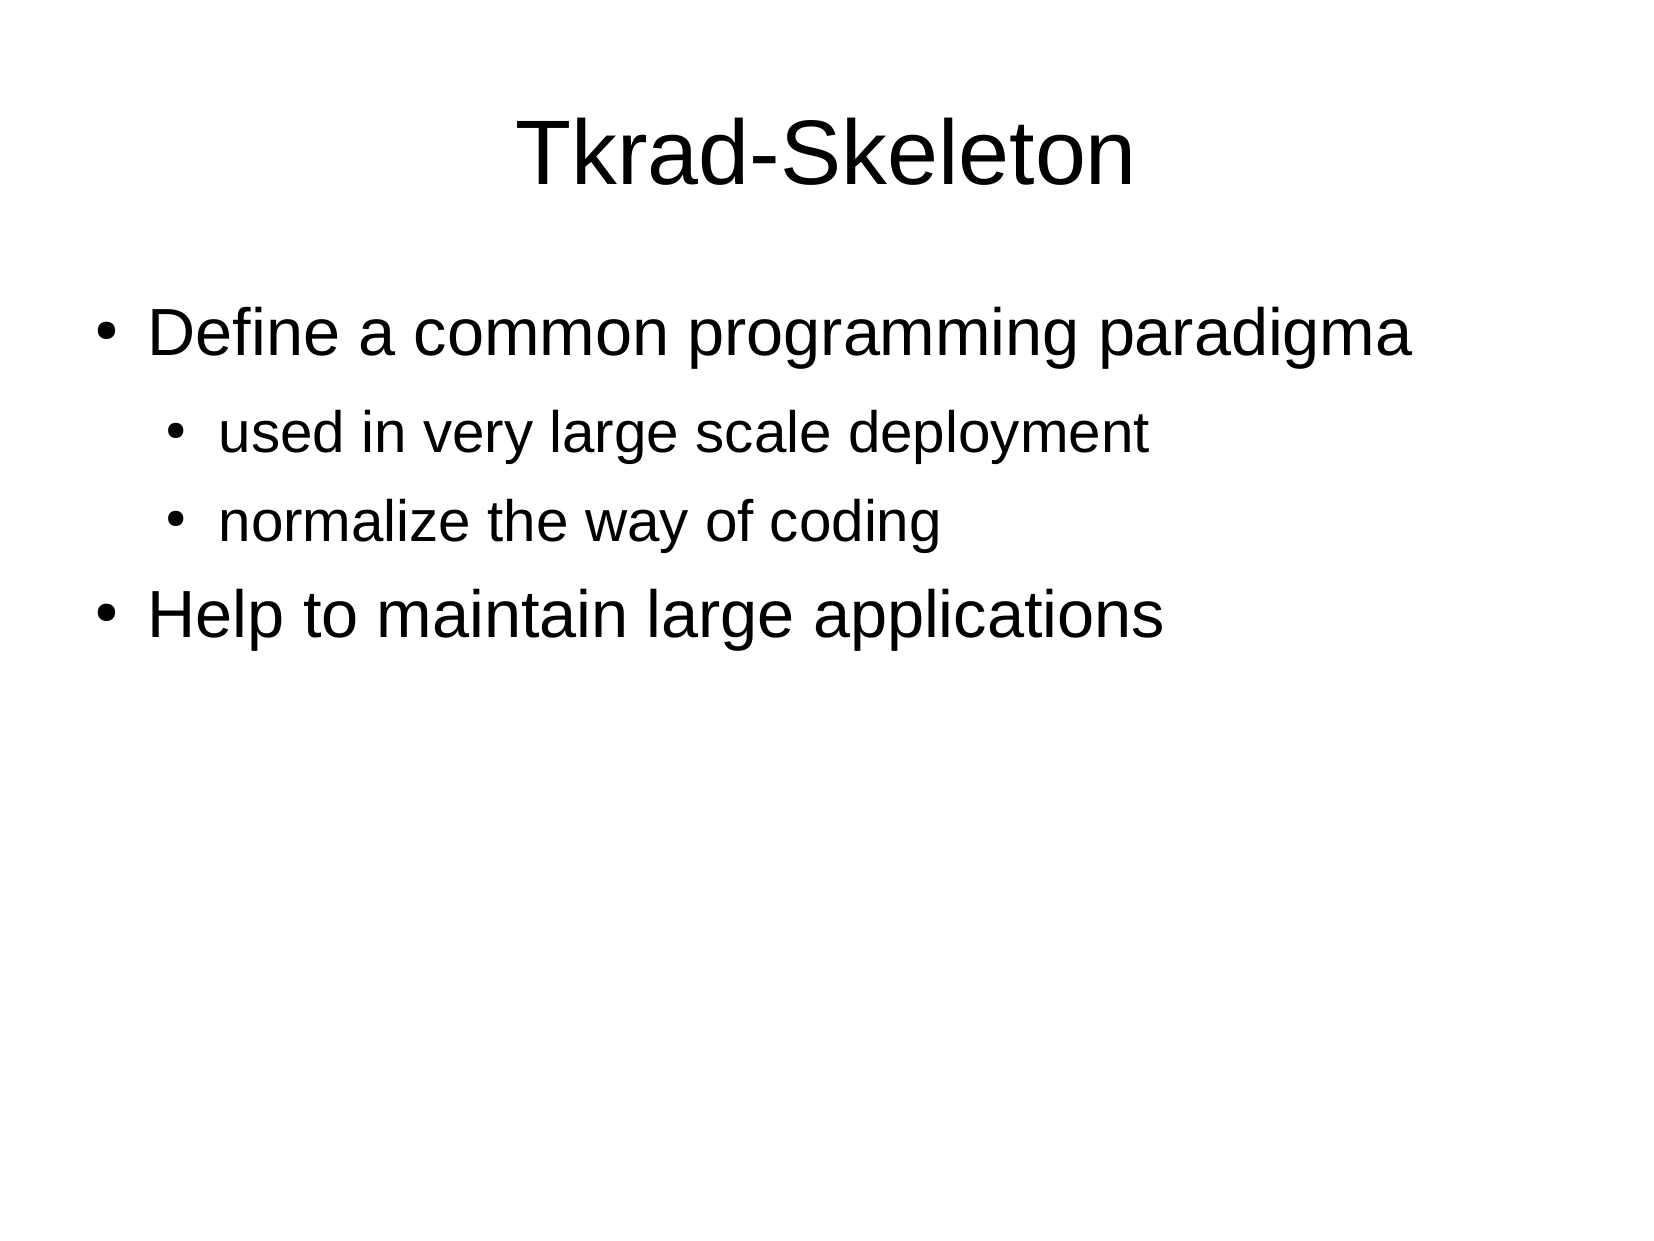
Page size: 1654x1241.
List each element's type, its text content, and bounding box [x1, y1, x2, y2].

list Define a common programming paradigma used in very large scale deployment normalize the way of coding Help to maintain large applications [76, 295, 1565, 1099]
title Tkrad-Skeleton [82, 56, 1571, 250]
